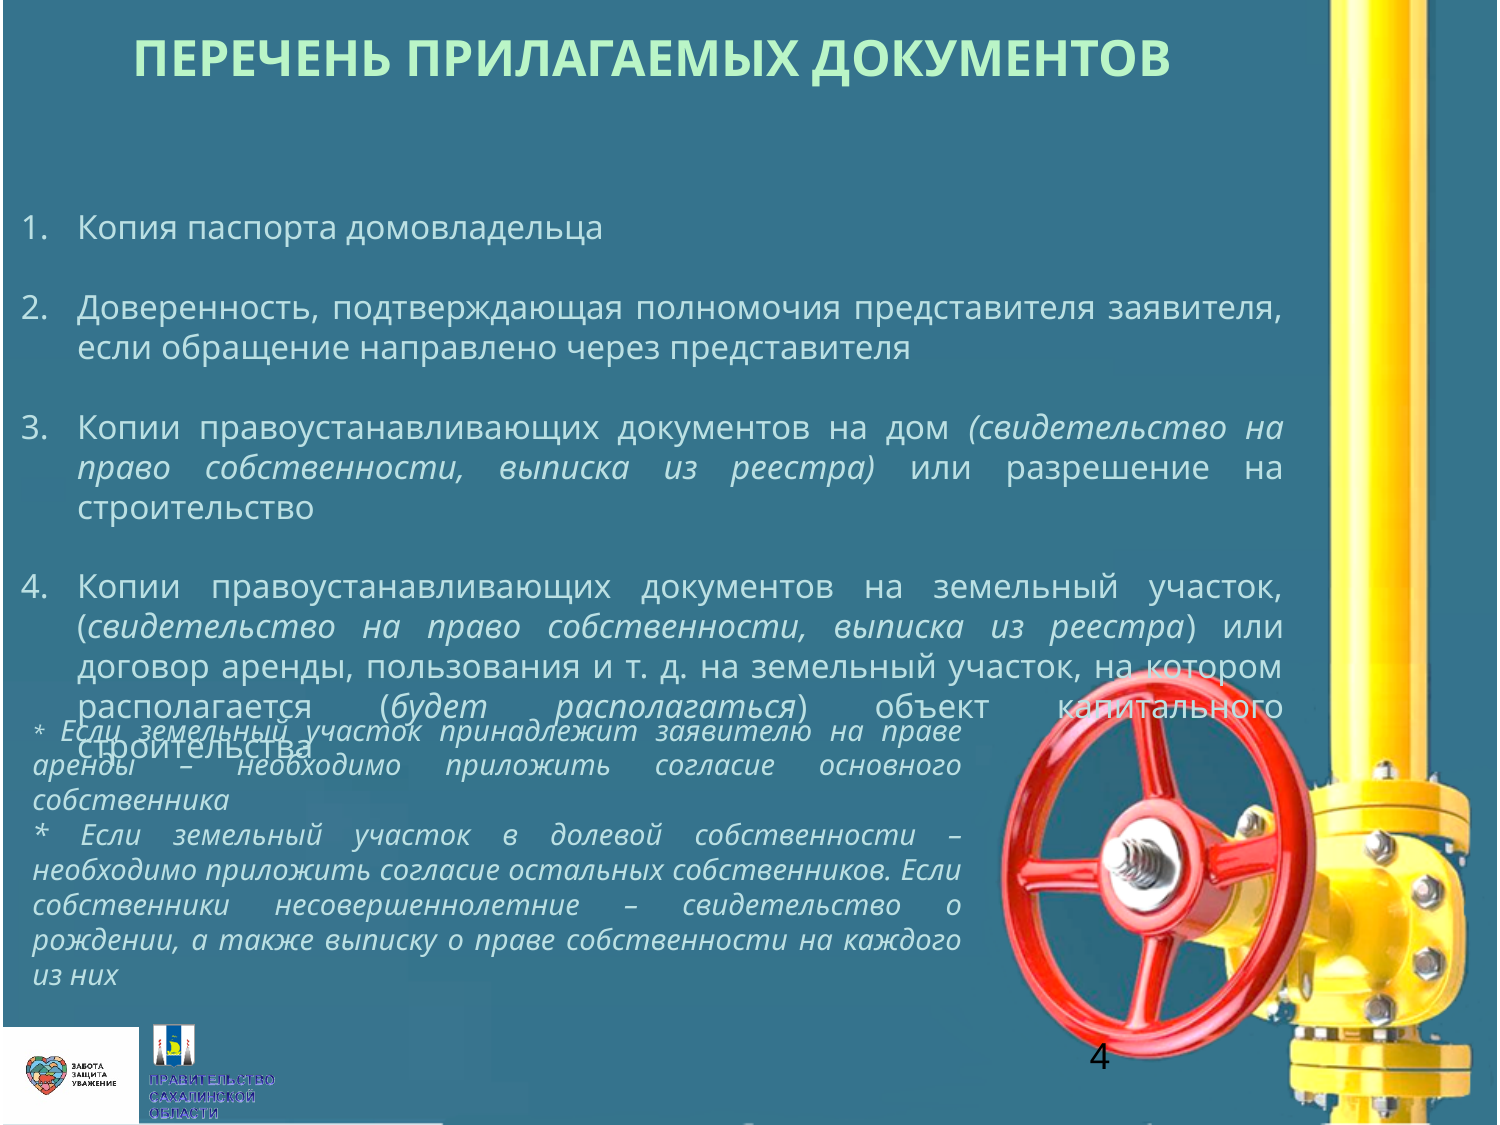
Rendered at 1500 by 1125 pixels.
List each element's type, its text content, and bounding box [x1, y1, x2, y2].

text_box * Если земельный участок принадлежит заявителю на праве аренды – необходимо приложить согласие основного собственника * Если земельный участок в долевой собственности – необходимо приложить согласие остальных собственников. Если собственники несовершеннолетние – свидетельство о рождении, а также выписку о праве собственности на каждого из них [17, 704, 978, 999]
text_box <номер> [1074, 1024, 1425, 1103]
text_box ПЕРЕЧЕНЬ ПРИЛАГАЕМЫХ ДОКУМЕНТОВ Копия паспорта домовладельца Доверенность, подтверждающая полномочия представителя заявителя, если обращение направлено через представителя Копии правоустанавливающих документов на дом (свидетельство на право собственности, выписка из реестра) или разрешение на строительство Копии правоустанавливающих документов на земельный участок, (свидетельство на право собственности, выписка из реестра) или договор аренды, пользования и т. д. на земельный участок, на котором располагается (будет располагаться) объект капитального строительства [5, 19, 1300, 638]
picture [3, 0, 1497, 1125]
